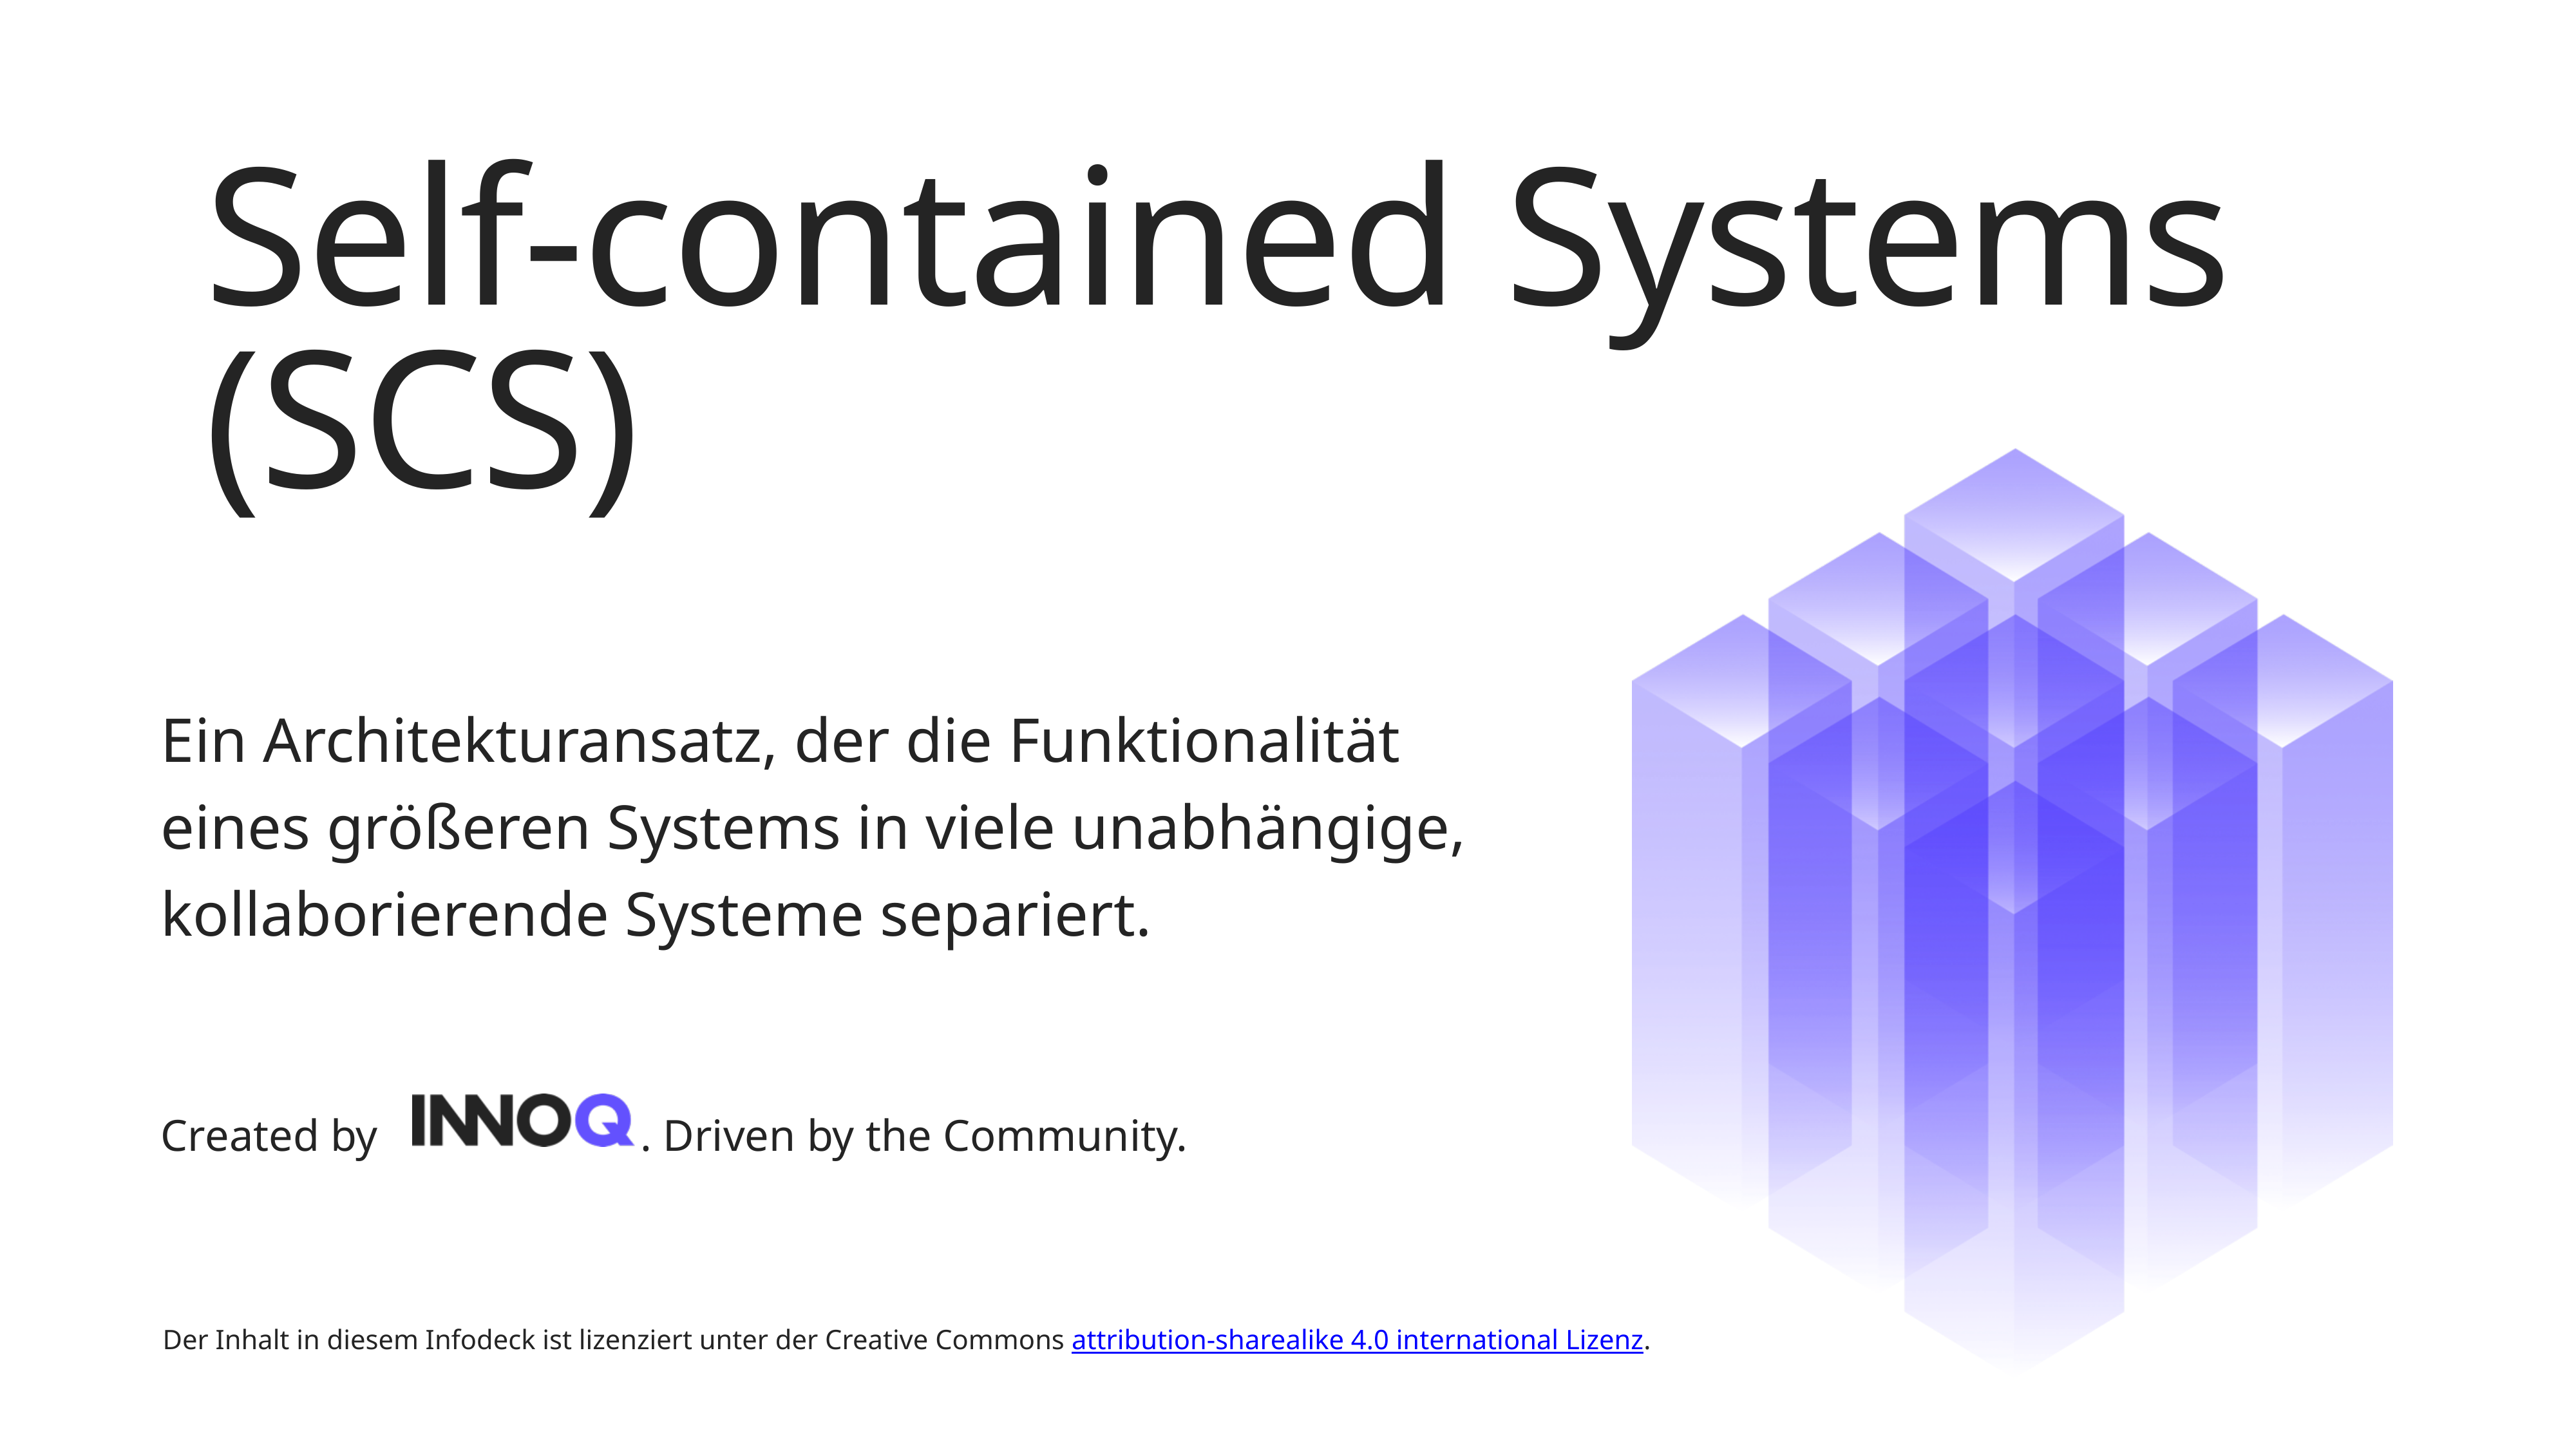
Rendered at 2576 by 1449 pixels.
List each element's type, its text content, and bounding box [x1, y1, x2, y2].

text_box Self-contained Systems (SCS) [198, 153, 2237, 530]
text_box . Driven by the Community. [635, 1092, 1250, 1166]
picture [1632, 448, 2393, 1379]
text_box Ein Architekturansatz, der die Funktionalität eines größeren Systems in viele unabhängige, kollaborierende Systeme separiert. [155, 682, 1520, 954]
text_box Created by [155, 1092, 416, 1166]
text_box Der Inhalt in diesem Infodeck ist lizenziert unter der Creative Commons attribution-sharealike 4.0 international Lizenz. [157, 1310, 1728, 1365]
picture [416, 1094, 635, 1147]
